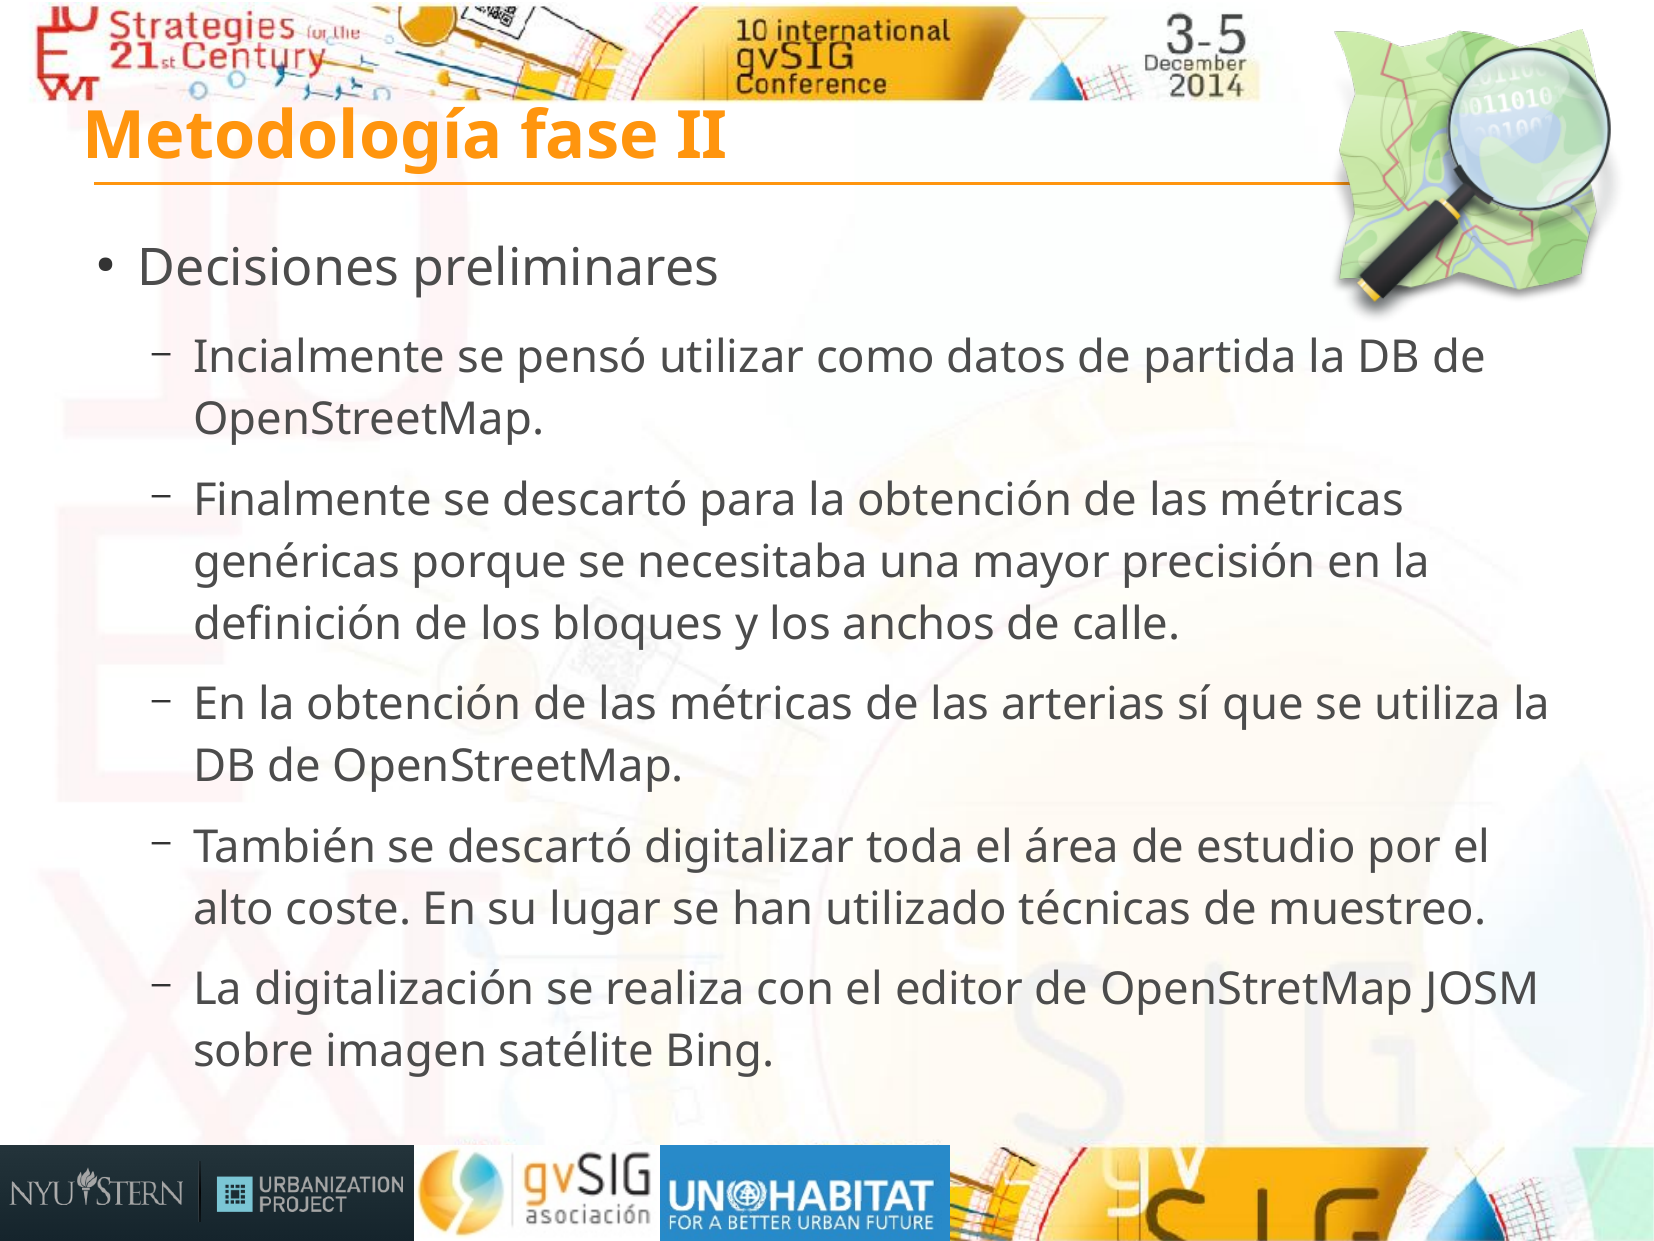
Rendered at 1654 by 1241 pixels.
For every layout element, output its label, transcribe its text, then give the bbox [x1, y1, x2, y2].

title Metodología fase II [82, 88, 1324, 178]
list Decisiones preliminares Incialmente se pensó utilizar como datos de partida la DB de OpenStreetMap. Finalmente se descartó para la obtención de las métricas genéricas porque se necesitaba una mayor precisión en la definición de los bloques y los anchos de calle. En la obtención de las métricas de las arterias sí que se utiliza la DB de OpenStreetMap. También se descartó digitalizar toda el área de estudio por el alto coste. En su lugar se han utilizado técnicas de muestreo. La digitalización se realiza con el editor de OpenStretMap JOSM sobre imagen satélite Bing. [82, 230, 1565, 1093]
picture [0, 2, 1654, 1241]
